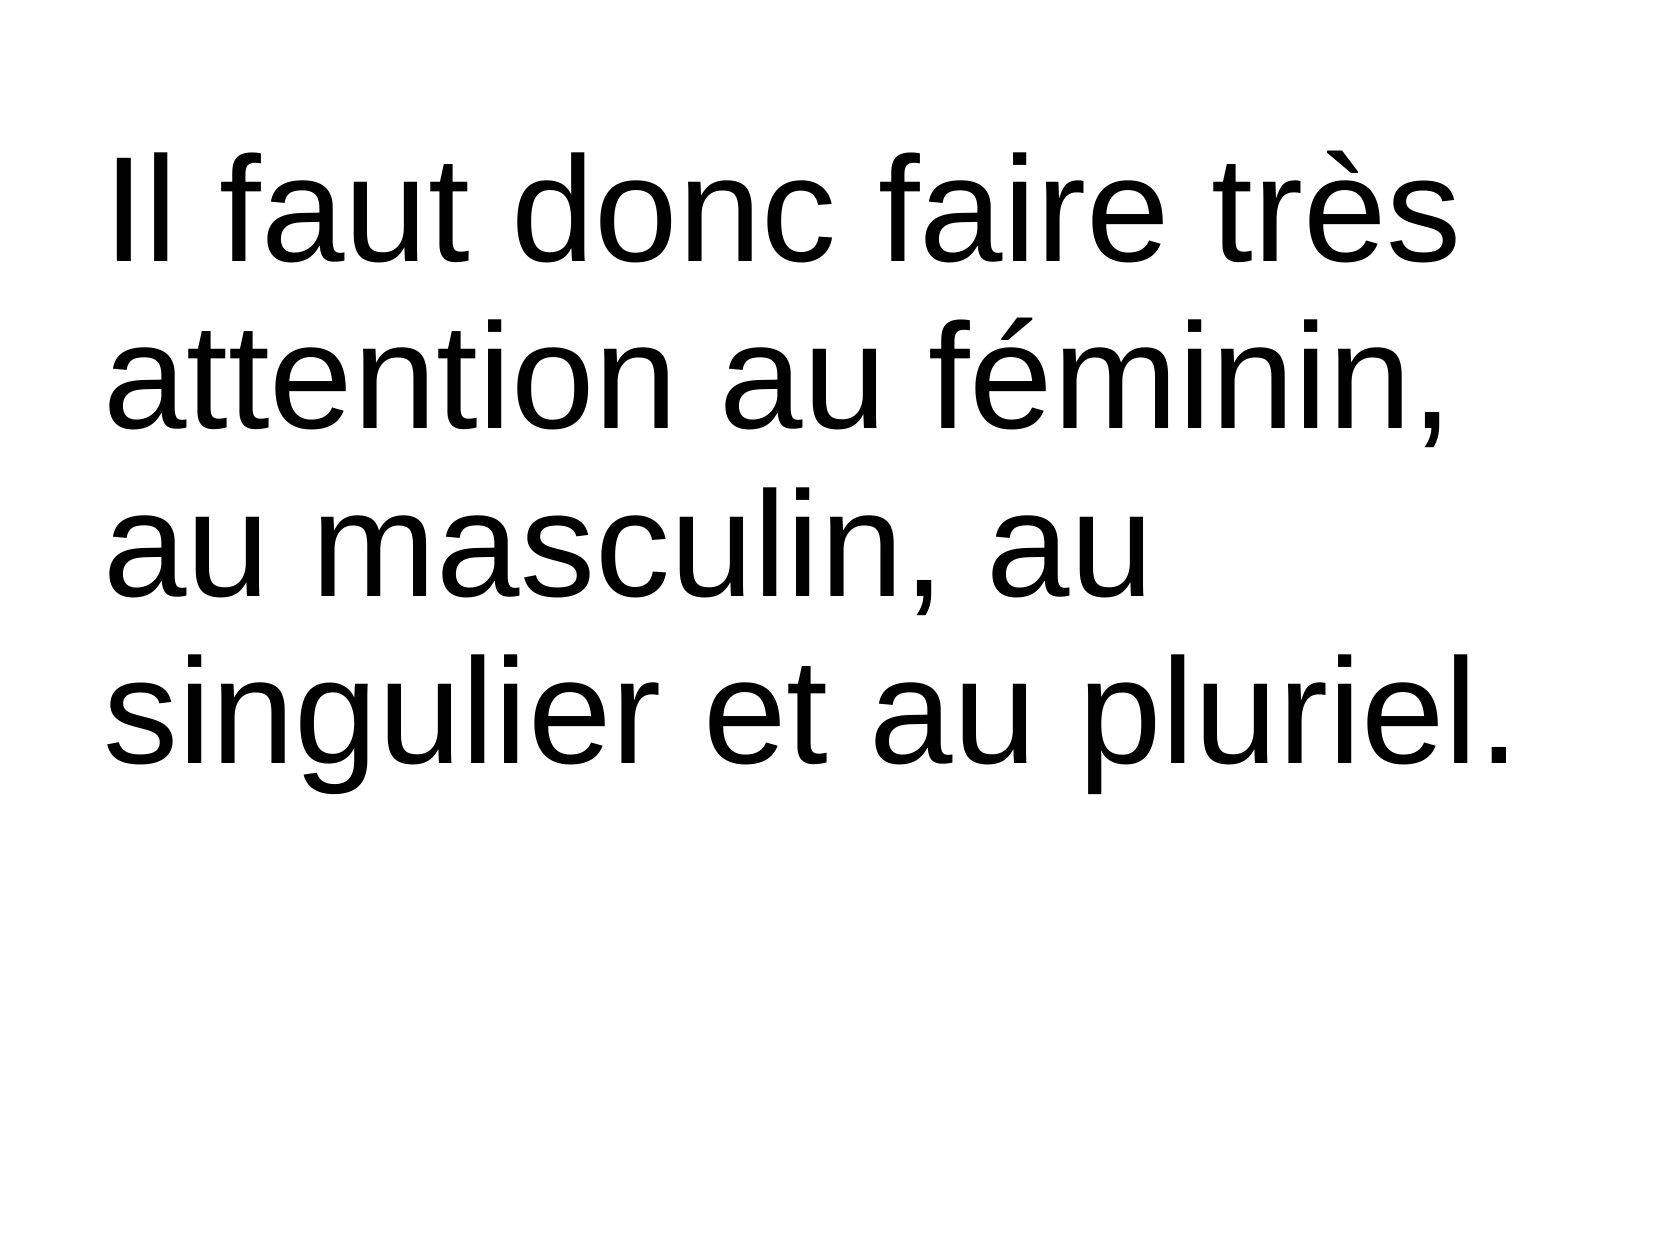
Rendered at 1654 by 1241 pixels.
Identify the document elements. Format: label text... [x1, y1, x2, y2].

text_box Il faut donc faire très attention au féminin, au masculin, au singulier et au pluriel. [88, 118, 1565, 1152]
